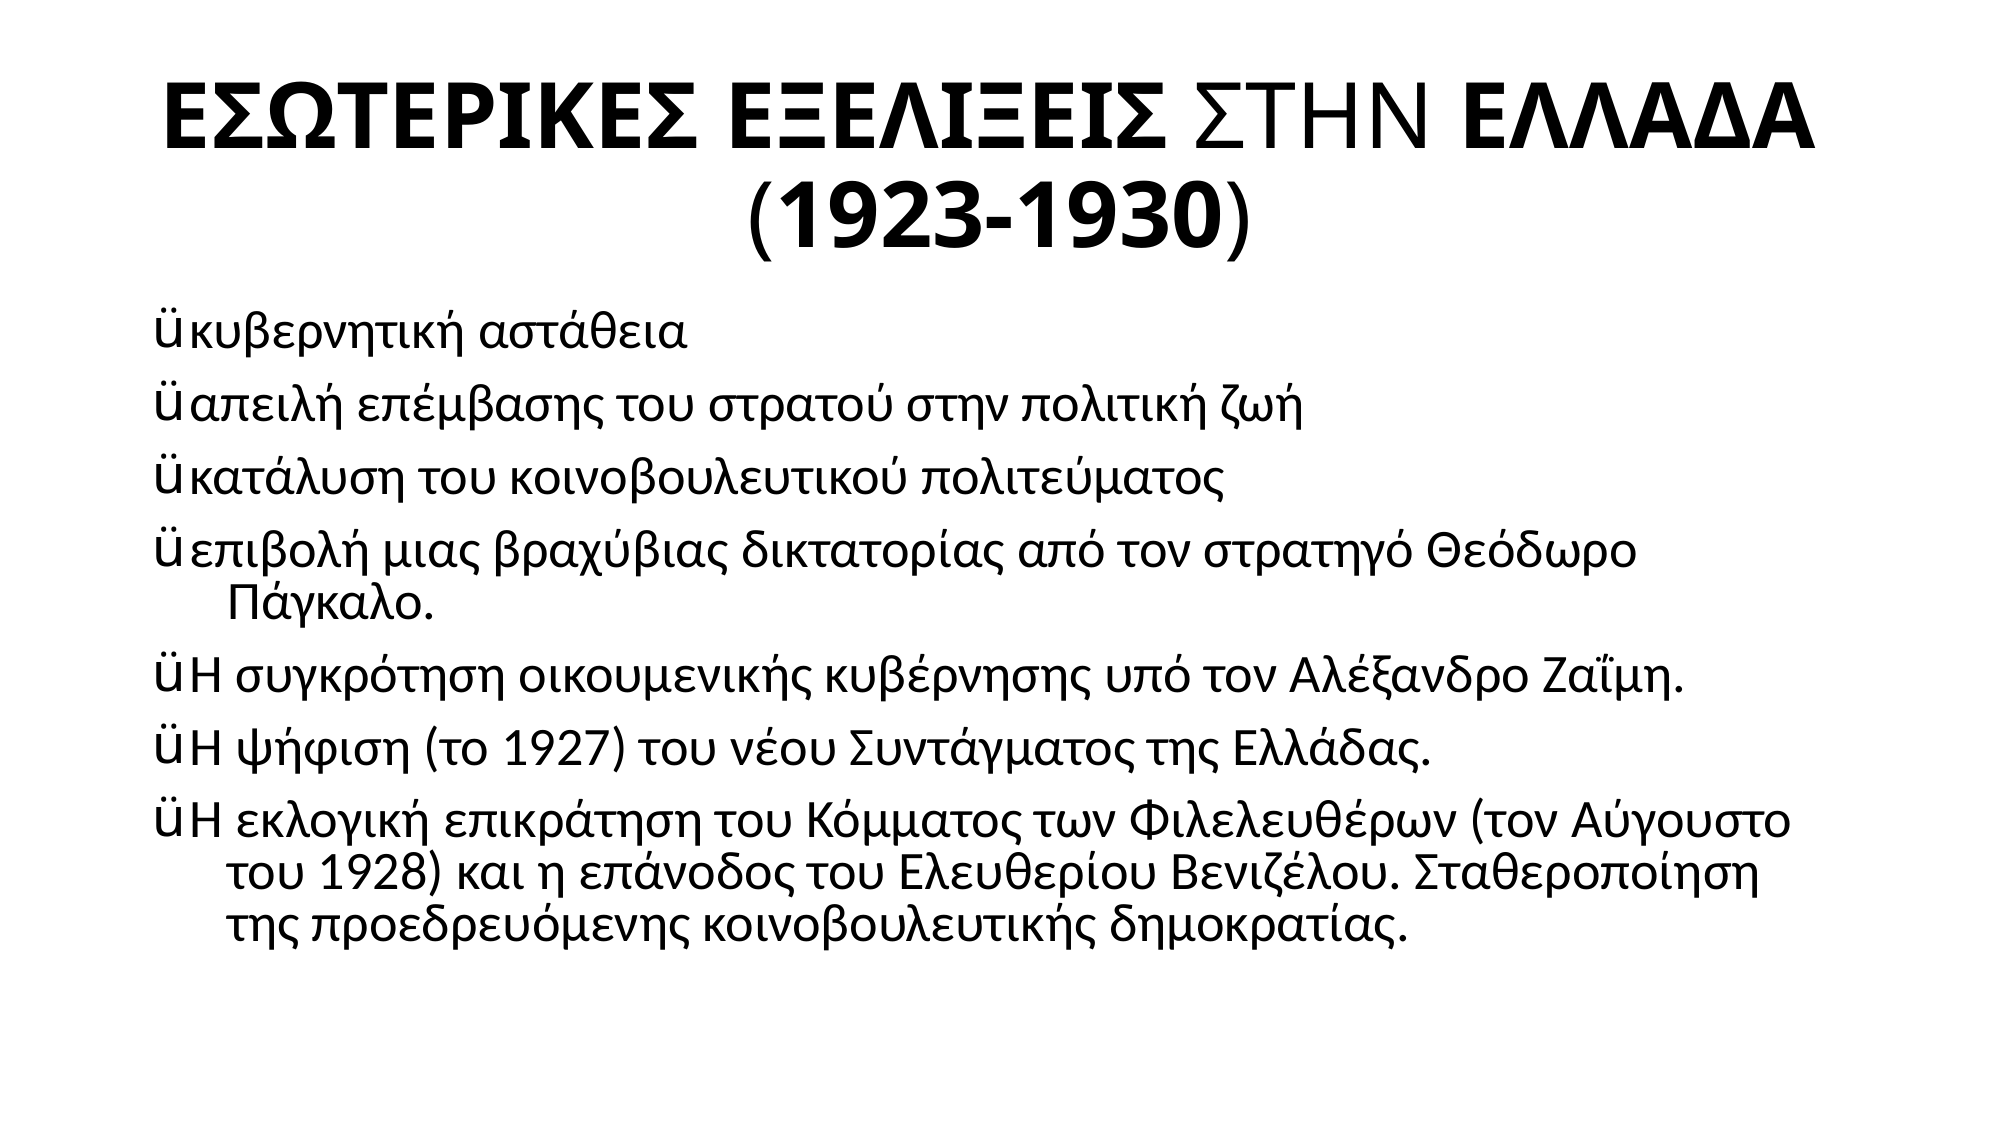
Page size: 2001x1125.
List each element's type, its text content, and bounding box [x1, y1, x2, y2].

title ΕΣΩΤΕΡΙΚΕΣ ΕΞΕΛΙΞΕΙΣ ΣΤΗΝ ΕΛΛΑΔΑ (1923-1930) [137, 59, 1863, 278]
list κυβερνητική αστάθεια απειλή επέμβασης του στρατού στην πολιτική ζωή κατάλυση του κοινοβουλευτικού πολιτεύματος επιβολή μιας βραχύβιας δικτατορίας από τον στρατηγό Θεόδωρο Πάγκαλο. Η συγκρότηση οικουμενικής κυβέρνησης υπό τον Αλέξανδρο Ζαΐμη. Η ψήφιση (το 1927) του νέου Συντάγματος της Ελλάδας. Η εκλογική επικράτηση του Κόμματος των Φιλελευθέρων (τον Αύγουστο του 1928) και η επάνοδος του Ελευθερίου Βενιζέλου. Σταθεροποίηση της προεδρευόμενης κοινοβουλευτικής δημοκρατίας. [137, 299, 1863, 1014]
